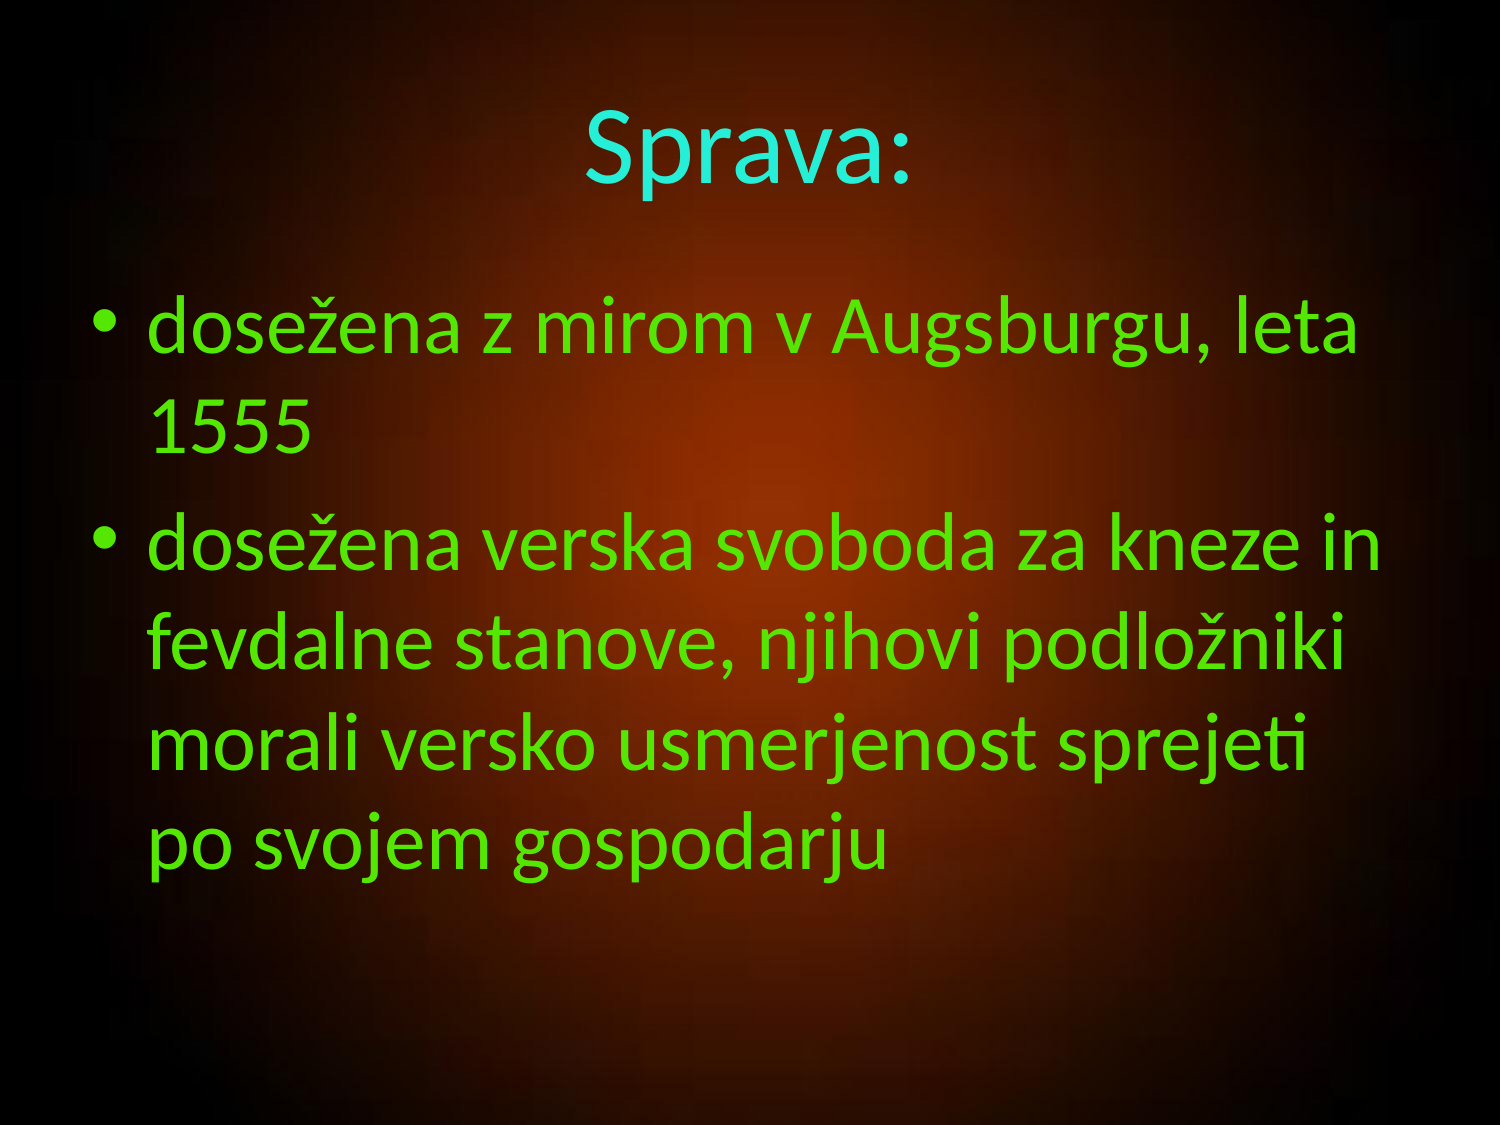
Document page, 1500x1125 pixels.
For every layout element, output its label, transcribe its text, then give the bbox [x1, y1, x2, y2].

title Sprava: [75, 45, 1425, 233]
picture [0, 0, 1500, 1125]
list dosežena z mirom v Augsburgu, leta 1555 dosežena verska svoboda za kneze in fevdalne stanove, njihovi podložniki morali versko usmerjenost sprejeti po svojem gospodarju [75, 262, 1425, 1005]
